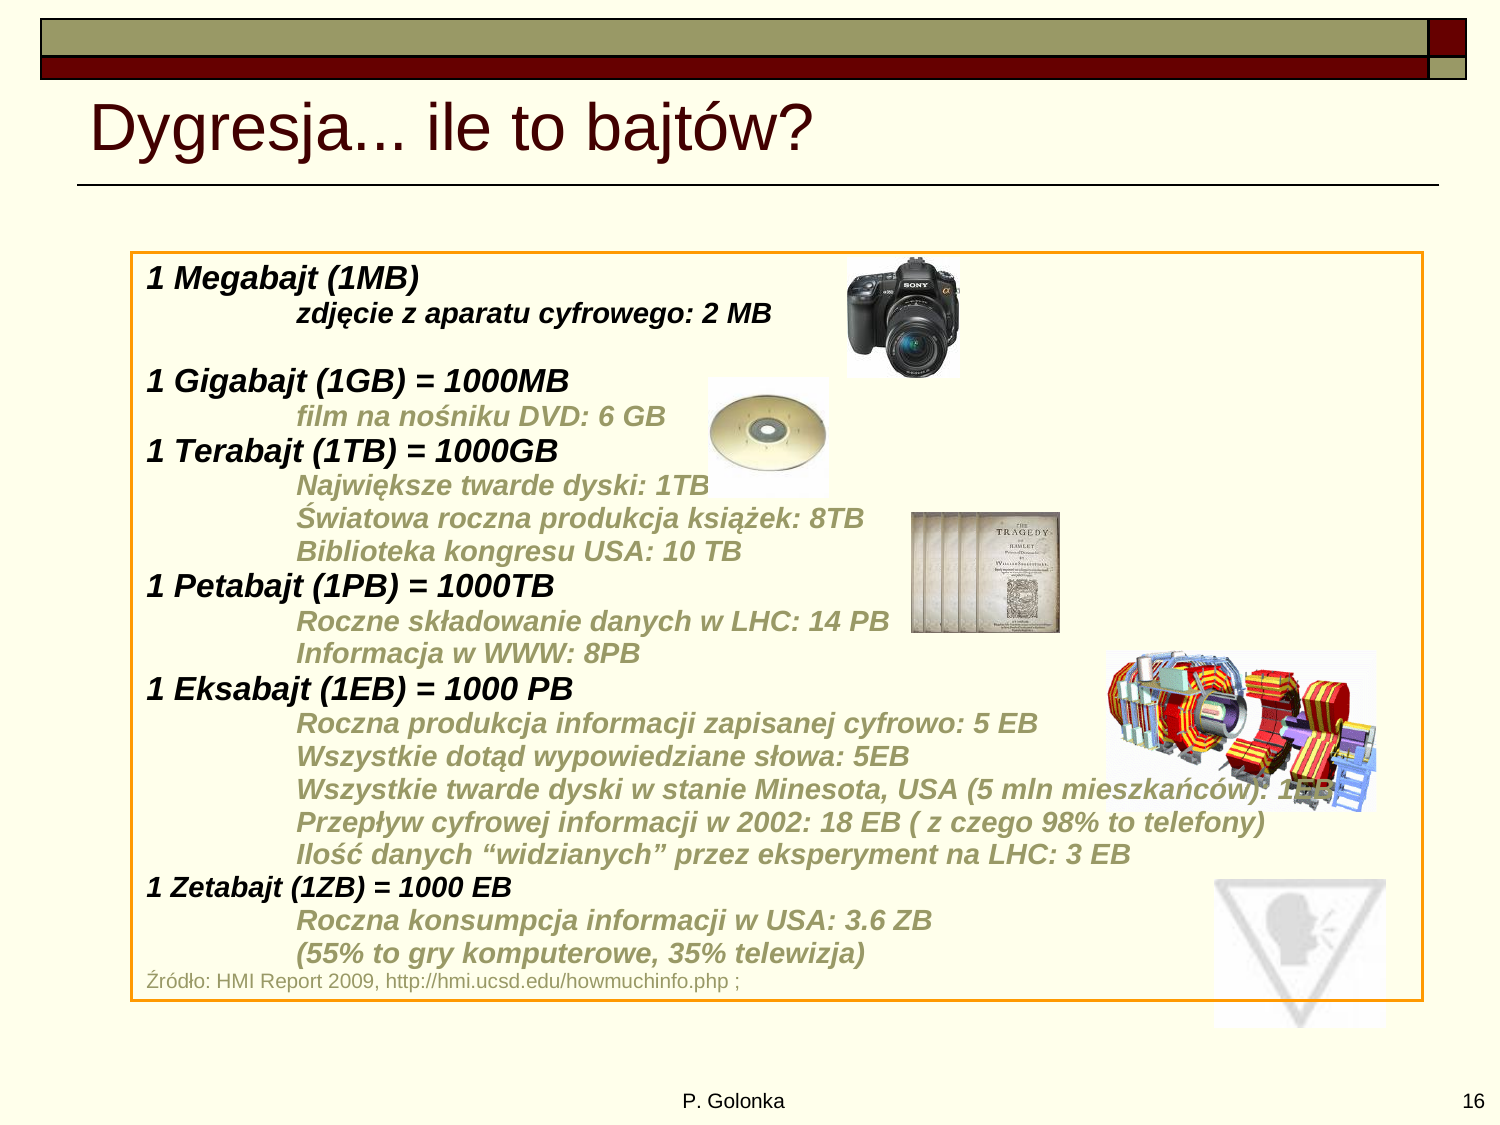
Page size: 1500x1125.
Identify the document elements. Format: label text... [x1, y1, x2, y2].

picture [1214, 1001, 1386, 1028]
title Dygresja... ile to bajtów? [75, 82, 1426, 173]
text_box 1 Megabajt (1MB) zdjęcie z aparatu cyfrowego: 2 MB 1 Gigabajt (1GB) = 1000MB film na nośniku DVD: 6 GB 1 Terabajt (1TB) = 1000GB Największe twarde dyski: 1TB Światowa roczna produkcja książek: 8TB Biblioteka kongresu USA: 10 TB 1 Petabajt (1PB) = 1000TB Roczne składowanie danych w LHC: 14 PB Informacja w WWW: 8PB 1 Eksabajt (1EB) = 1000 PB Roczna produkcja informacji zapisanej cyfrowo: 5 EB Wszystkie dotąd wypowiedziane słowa: 5EB Wszystkie twarde dyski w stanie Minesota, USA (5 mln mieszkańców): 1EB Przepływ cyfrowej informacji w 2002: 18 EB ( z czego 98% to telefony) Ilość danych “widzianych” przez eksperyment na LHC: 3 EB 1 Zetabajt (1ZB) = 1000 EB Roczna konsumpcja informacji w USA: 3.6 ZB (55% to gry komputerowe, 35% telewizja) Źródło: HMI Report 2009, http://hmi.ucsd.edu/howmuchinfo.php ; [131, 252, 1423, 1001]
picture [708, 377, 829, 498]
picture [911, 512, 1060, 633]
picture [847, 257, 960, 378]
